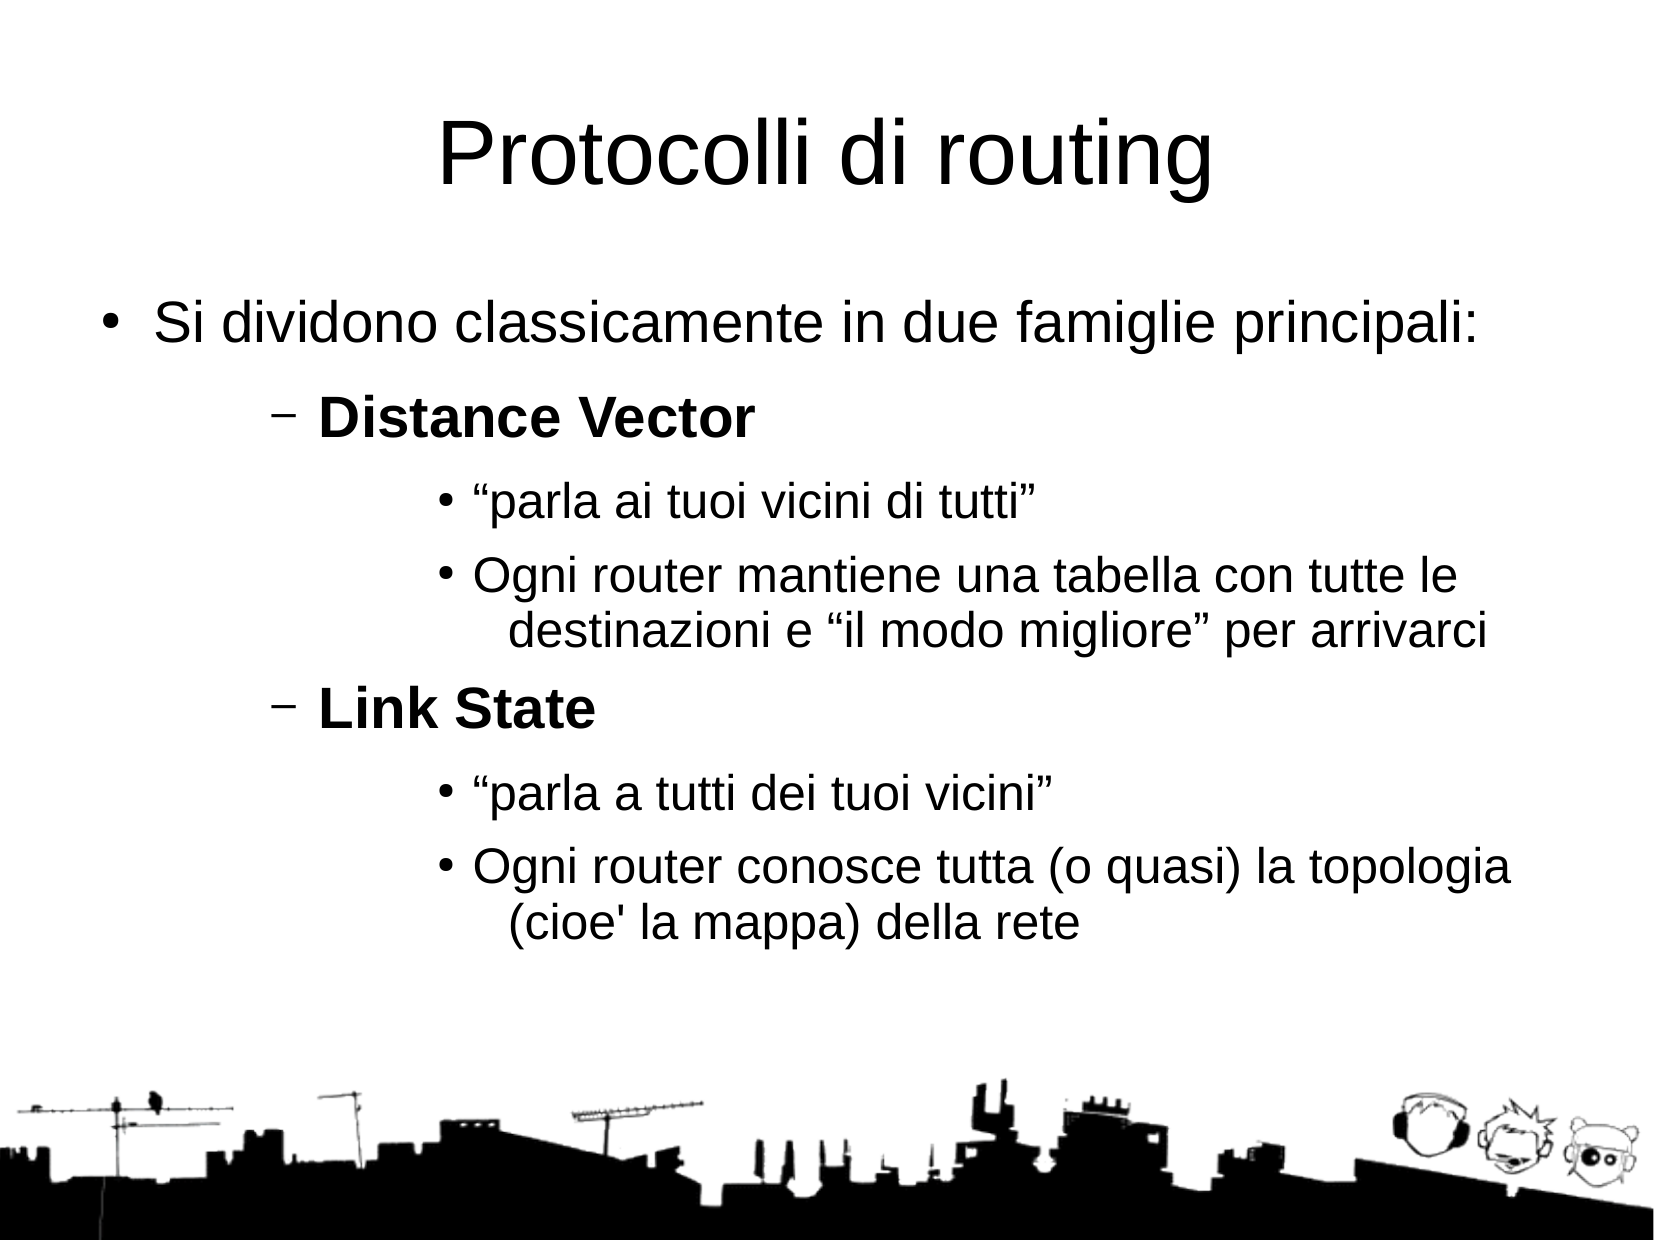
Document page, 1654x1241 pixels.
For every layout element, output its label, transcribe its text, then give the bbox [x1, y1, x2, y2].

list Si dividono classicamente in due famiglie principali: Distance Vector “parla ai tuoi vicini di tutti” Ogni router mantiene una tabella con tutte le destinazioni e “il modo migliore” per arrivarci Link State “parla a tutti dei tuoi vicini” Ogni router conosce tutta (o quasi) la topologia (cioe' la mappa) della rete [82, 290, 1571, 1094]
title Protocolli di routing [82, 56, 1571, 250]
picture [0, 1077, 1654, 1240]
